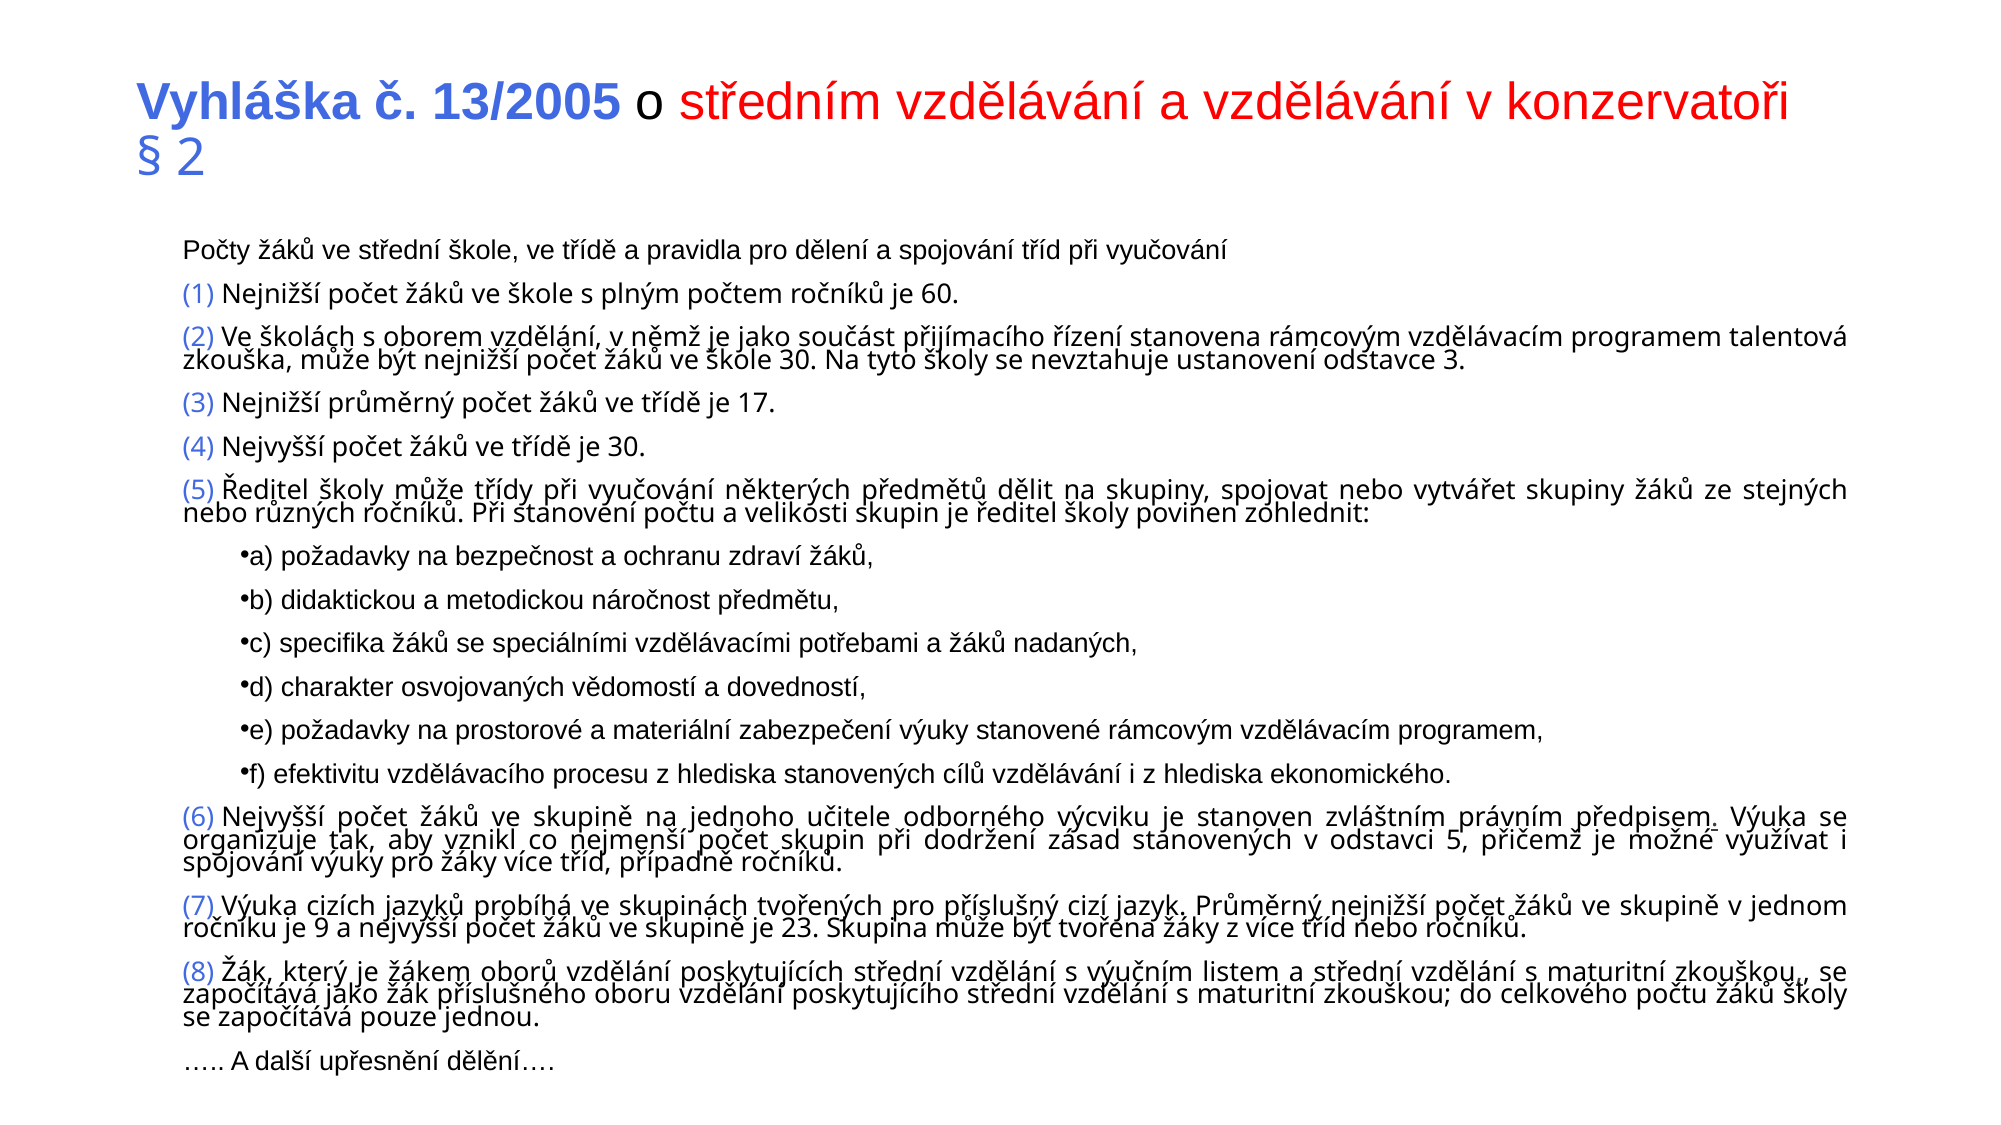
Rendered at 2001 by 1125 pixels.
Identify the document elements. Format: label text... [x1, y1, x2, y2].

title Vyhláška č. 13/2005 o středním vzdělávání a vzdělávání v konzervatoři § 2 [121, 60, 2000, 201]
list Počty žáků ve střední škole, ve třídě a pravidla pro dělení a spojování tříd při vyučování (1) Nejnižší počet žáků ve škole s plným počtem ročníků je 60. (2) Ve školách s oborem vzdělání, v němž je jako součást přijímacího řízení stanovena rámcovým vzdělávacím programem talentová zkouška, může být nejnižší počet žáků ve škole 30. Na tyto školy se nevztahuje ustanovení odstavce 3. (3) Nejnižší průměrný počet žáků ve třídě je 17. (4) Nejvyšší počet žáků ve třídě je 30. (5) Ředitel školy může třídy při vyučování některých předmětů dělit na skupiny, spojovat nebo vytvářet skupiny žáků ze stejných nebo různých ročníků. Při stanovení počtu a velikosti skupin je ředitel školy povinen zohlednit: a) požadavky na bezpečnost a ochranu zdraví žáků, b) didaktickou a metodickou náročnost předmětu, c) specifika žáků se speciálními vzdělávacími potřebami a žáků nadaných, d) charakter osvojovaných vědomostí a dovedností, e) požadavky na prostorové a materiální zabezpečení výuky stanovené rámcovým vzdělávacím programem, f) efektivitu vzdělávacího procesu z hlediska stanovených cílů vzdělávání i z hlediska ekonomického. (6) Nejvyšší počet žáků ve skupině na jednoho učitele odborného výcviku je stanoven zvláštním právním předpisem. Výuka se organizuje tak, aby vznikl co nejmenší počet skupin při dodržení zásad stanovených v odstavci 5, přičemž je možné využívat i spojování výuky pro žáky více tříd, případně ročníků. (7) Výuka cizích jazyků probíhá ve skupinách tvořených pro příslušný cizí jazyk. Průměrný nejnižší počet žáků ve skupině v jednom ročníku je 9 a nejvyšší počet žáků ve skupině je 23. Skupina může být tvořena žáky z více tříd nebo ročníků. (8) Žák, který je žákem oborů vzdělání poskytujících střední vzdělání s výučním listem a střední vzdělání s maturitní zkouškou,, se započítává jako žák příslušného oboru vzdělání poskytujícího střední vzdělání s maturitní zkouškou; do celkového počtu žáků školy se započítává pouze jednou. ….. A další upřesnění dělění…. [92, 234, 1863, 1106]
